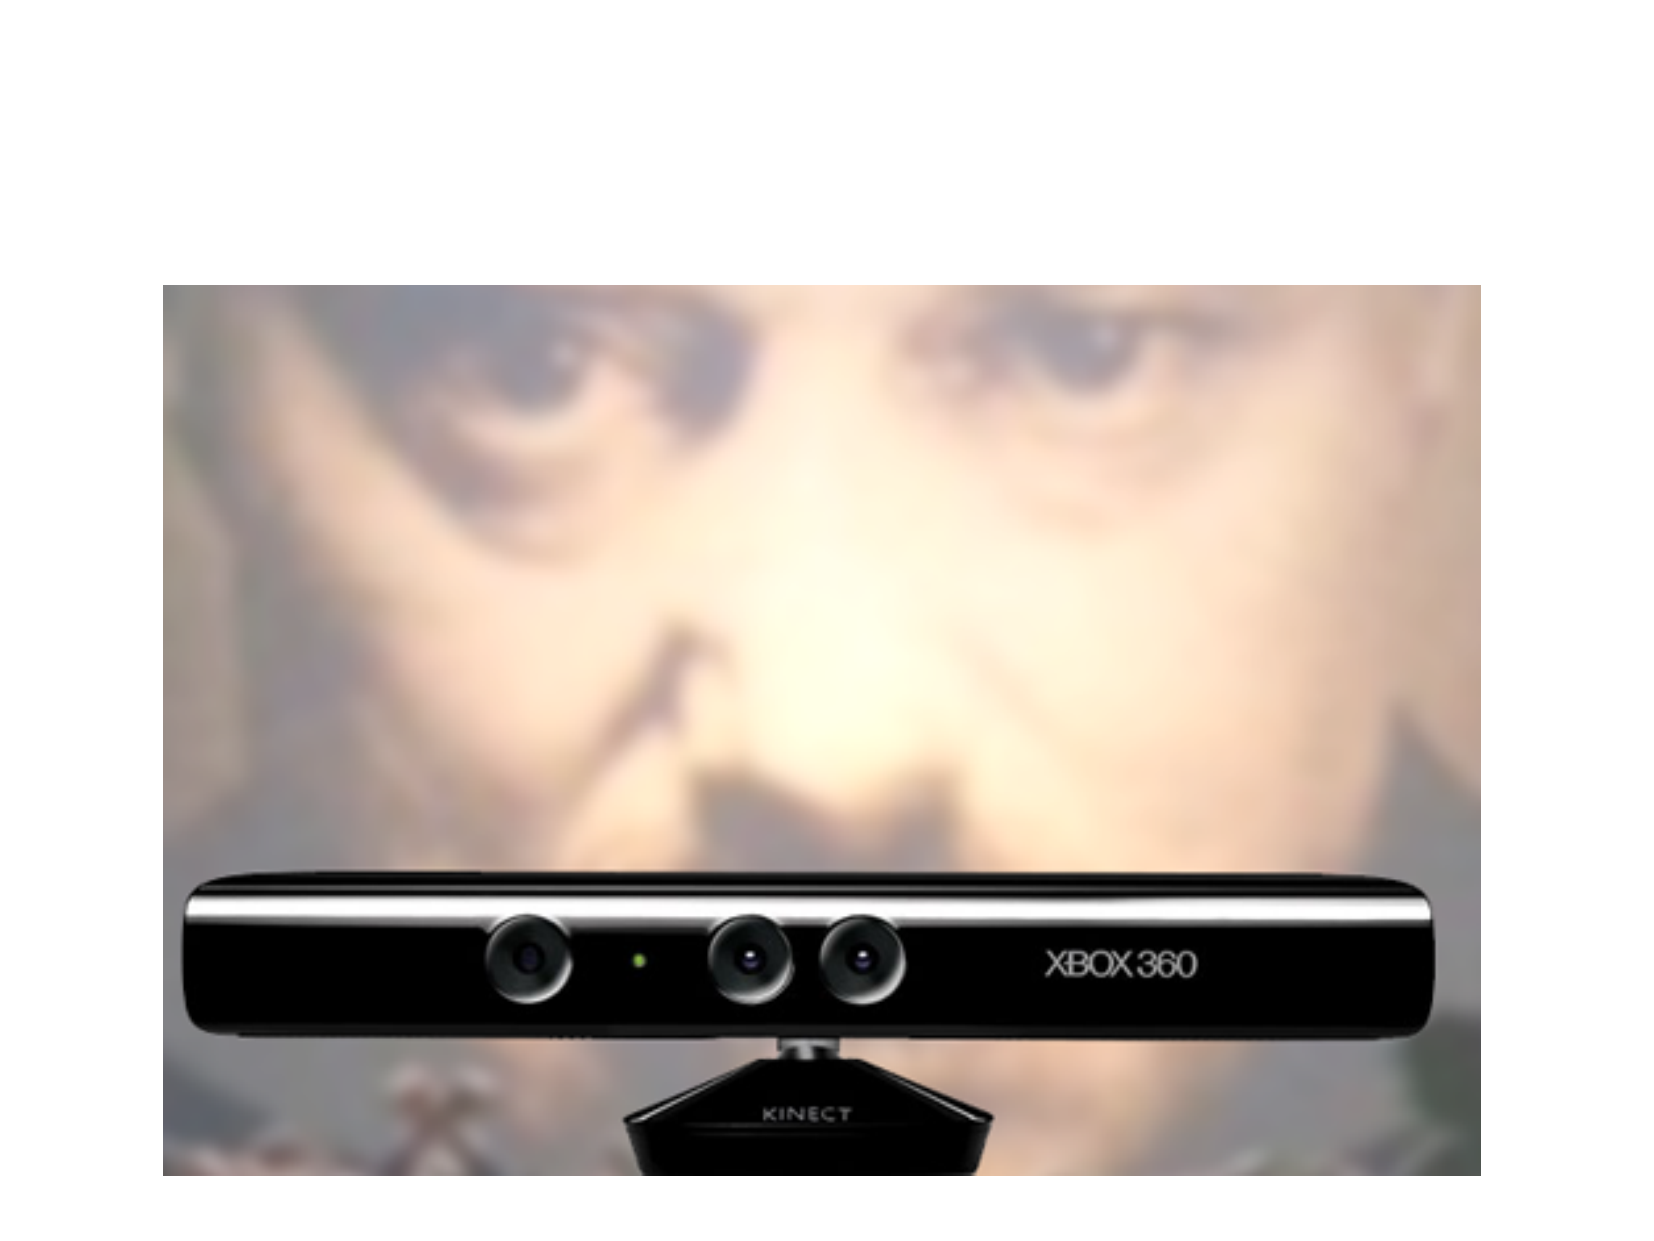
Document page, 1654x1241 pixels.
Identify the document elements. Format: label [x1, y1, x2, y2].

picture [163, 285, 1481, 1177]
